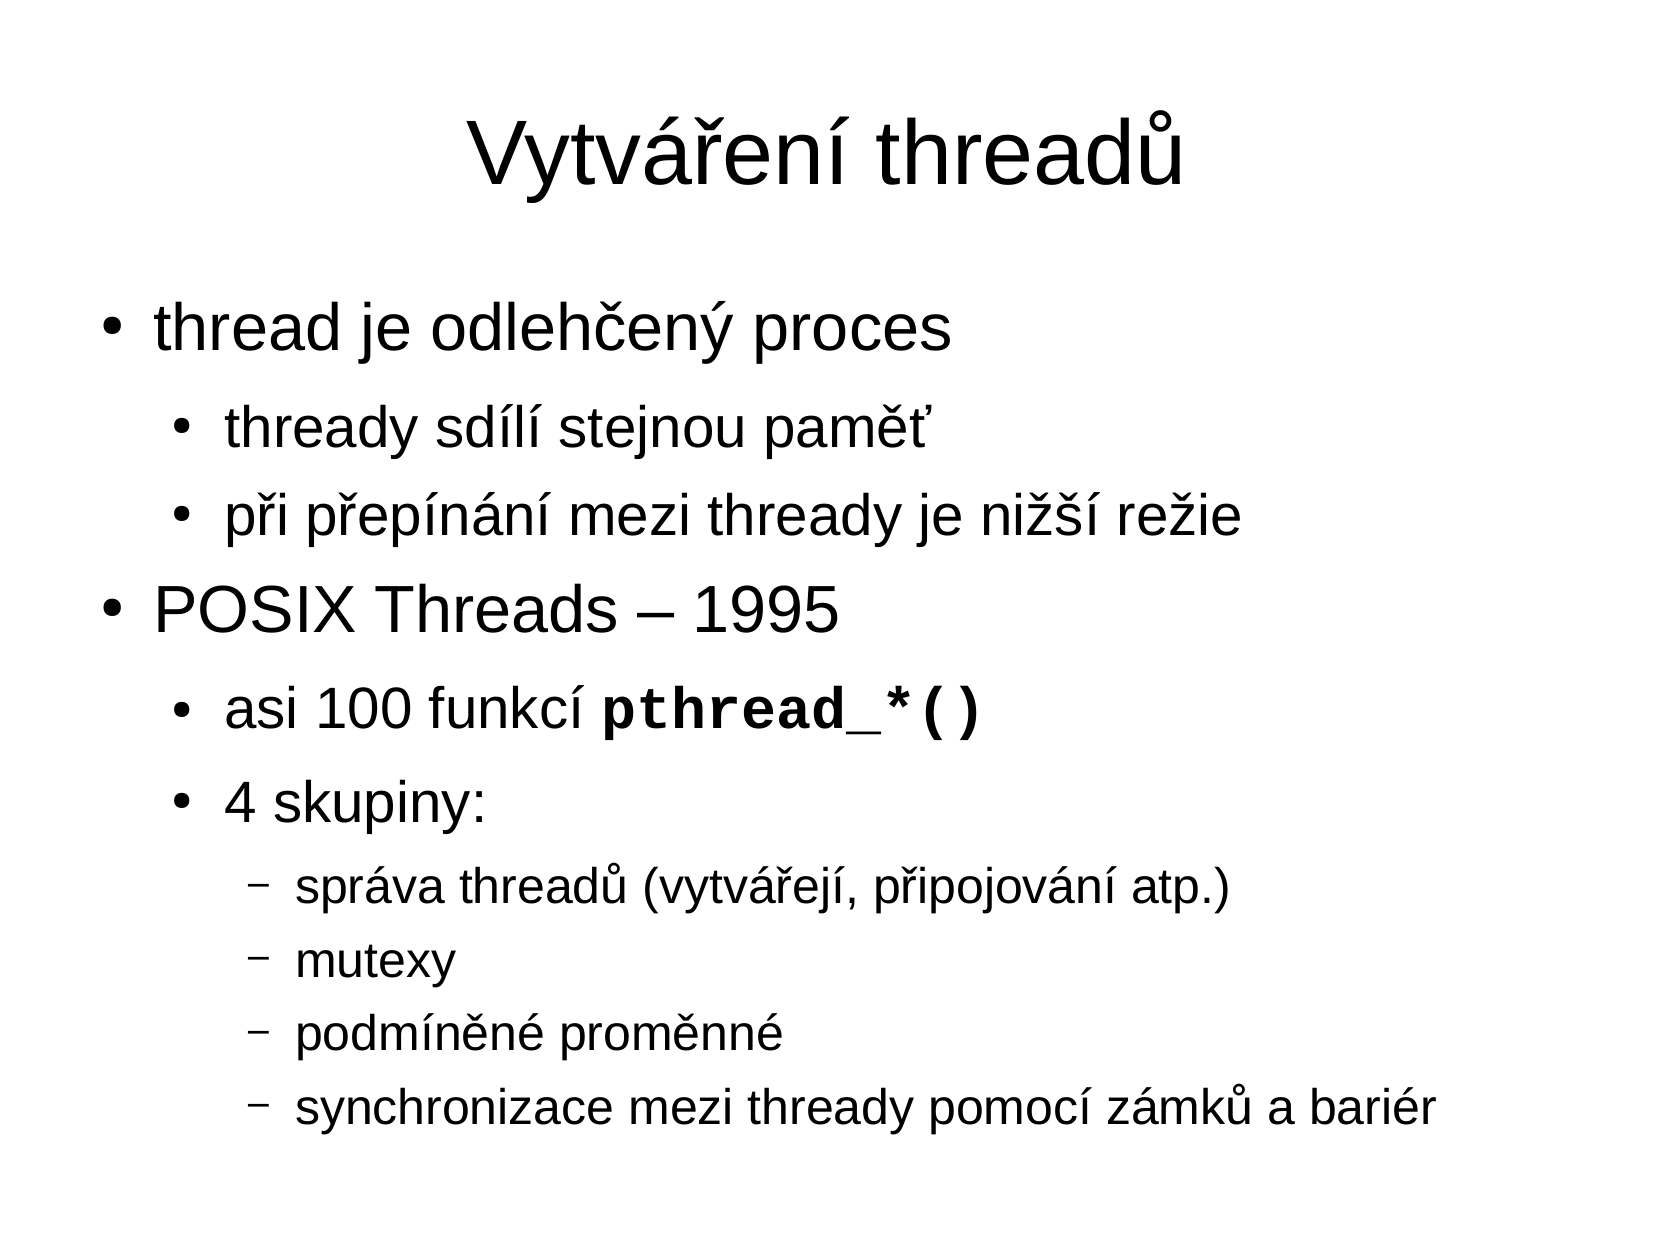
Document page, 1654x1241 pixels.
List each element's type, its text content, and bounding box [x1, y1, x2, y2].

list thread je odlehčený proces thready sdílí stejnou paměť při přepínání mezi thready je nižší režie POSIX Threads – 1995 asi 100 funkcí pthread_*() 4 skupiny: správa threadů (vytvářejí, připojování atp.) mutexy podmíněné proměnné synchronizace mezi thready pomocí zámků a bariér [82, 290, 1571, 1135]
title Vytváření threadů [82, 56, 1571, 250]
